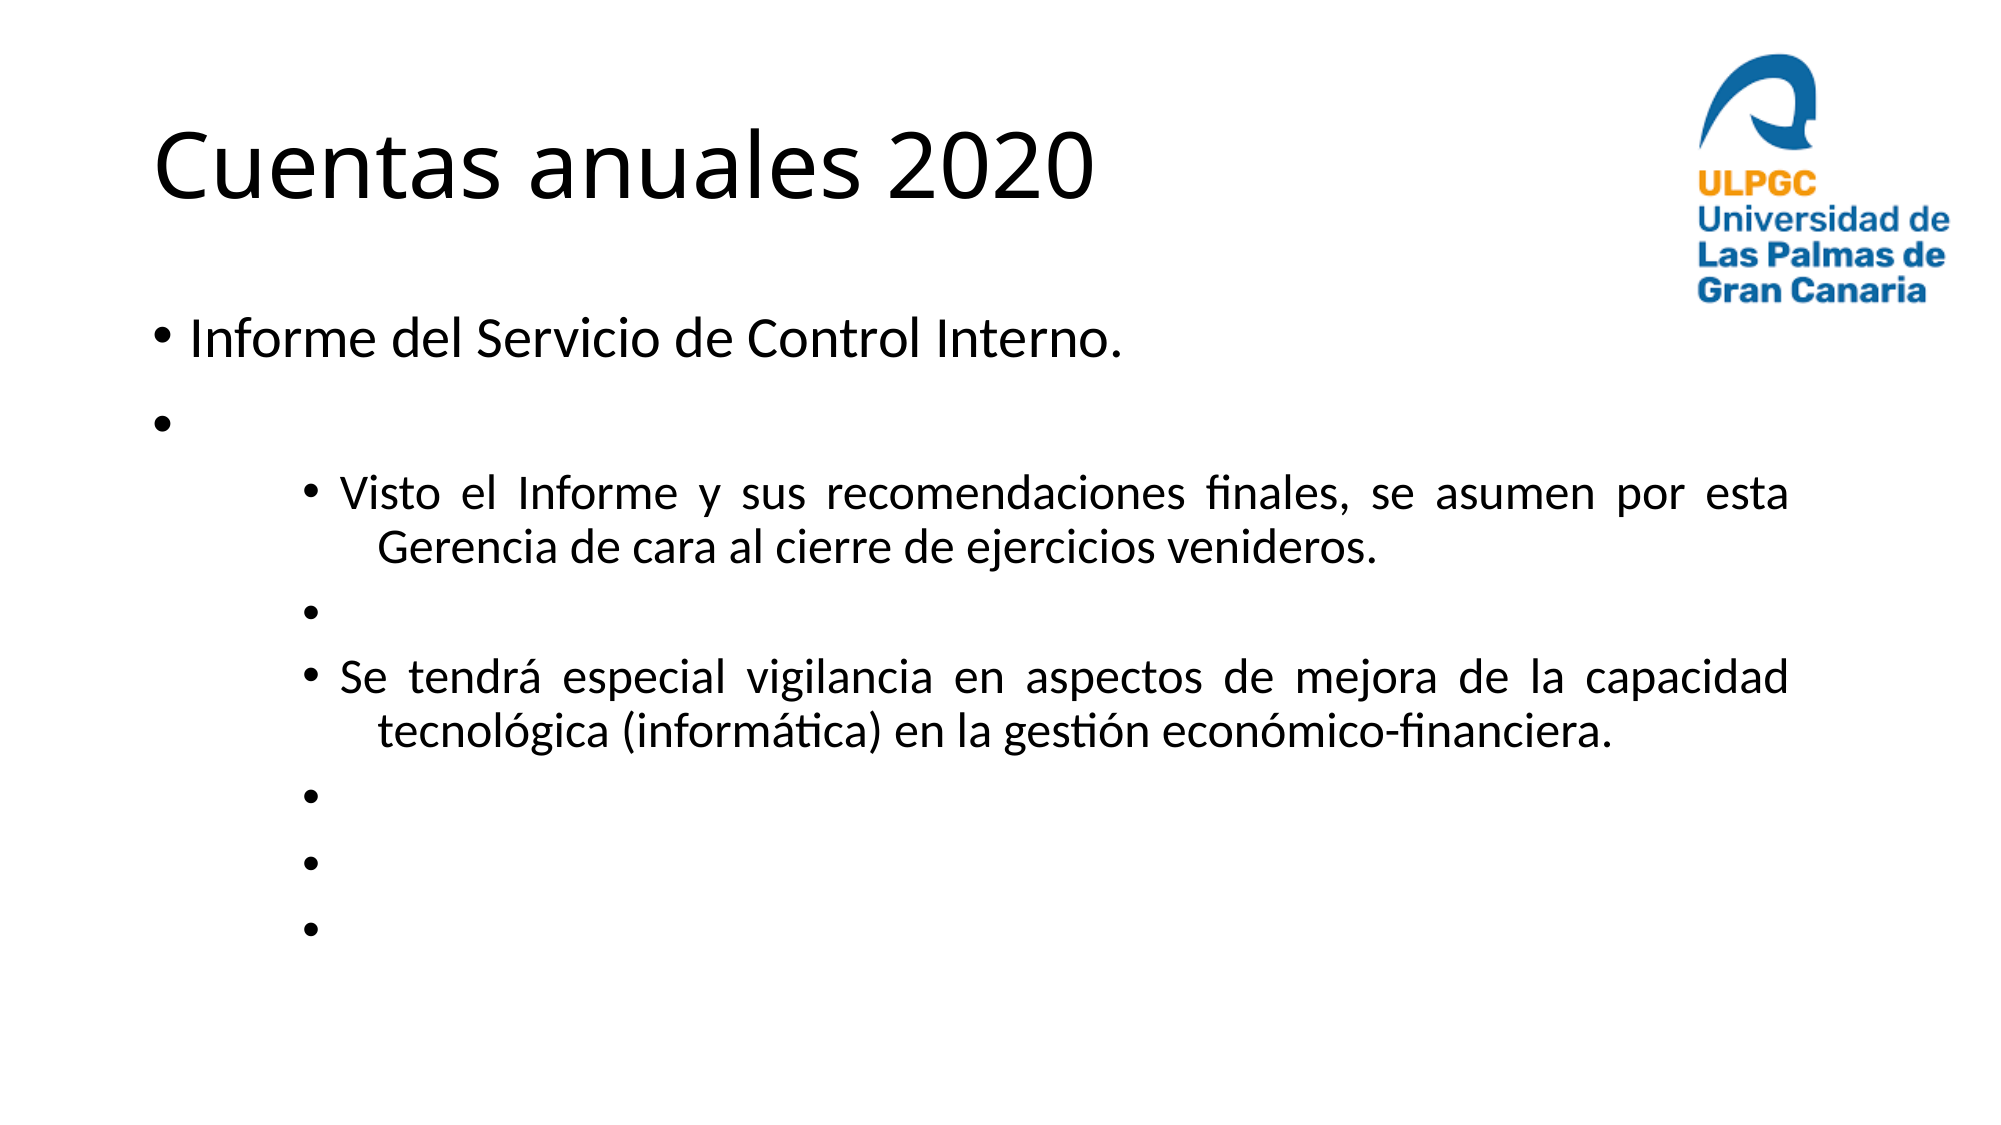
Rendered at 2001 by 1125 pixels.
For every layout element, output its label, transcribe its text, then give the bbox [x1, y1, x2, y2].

title Cuentas anuales 2020 [137, 59, 1648, 278]
picture [1648, 4, 2000, 355]
list Informe del Servicio de Control Interno. Visto el Informe y sus recomendaciones finales, se asumen por esta Gerencia de cara al cierre de ejercicios venideros. Se tendrá especial vigilancia en aspectos de mejora de la capacidad tecnológica (informática) en la gestión económico-financiera. [137, 299, 1863, 1014]
